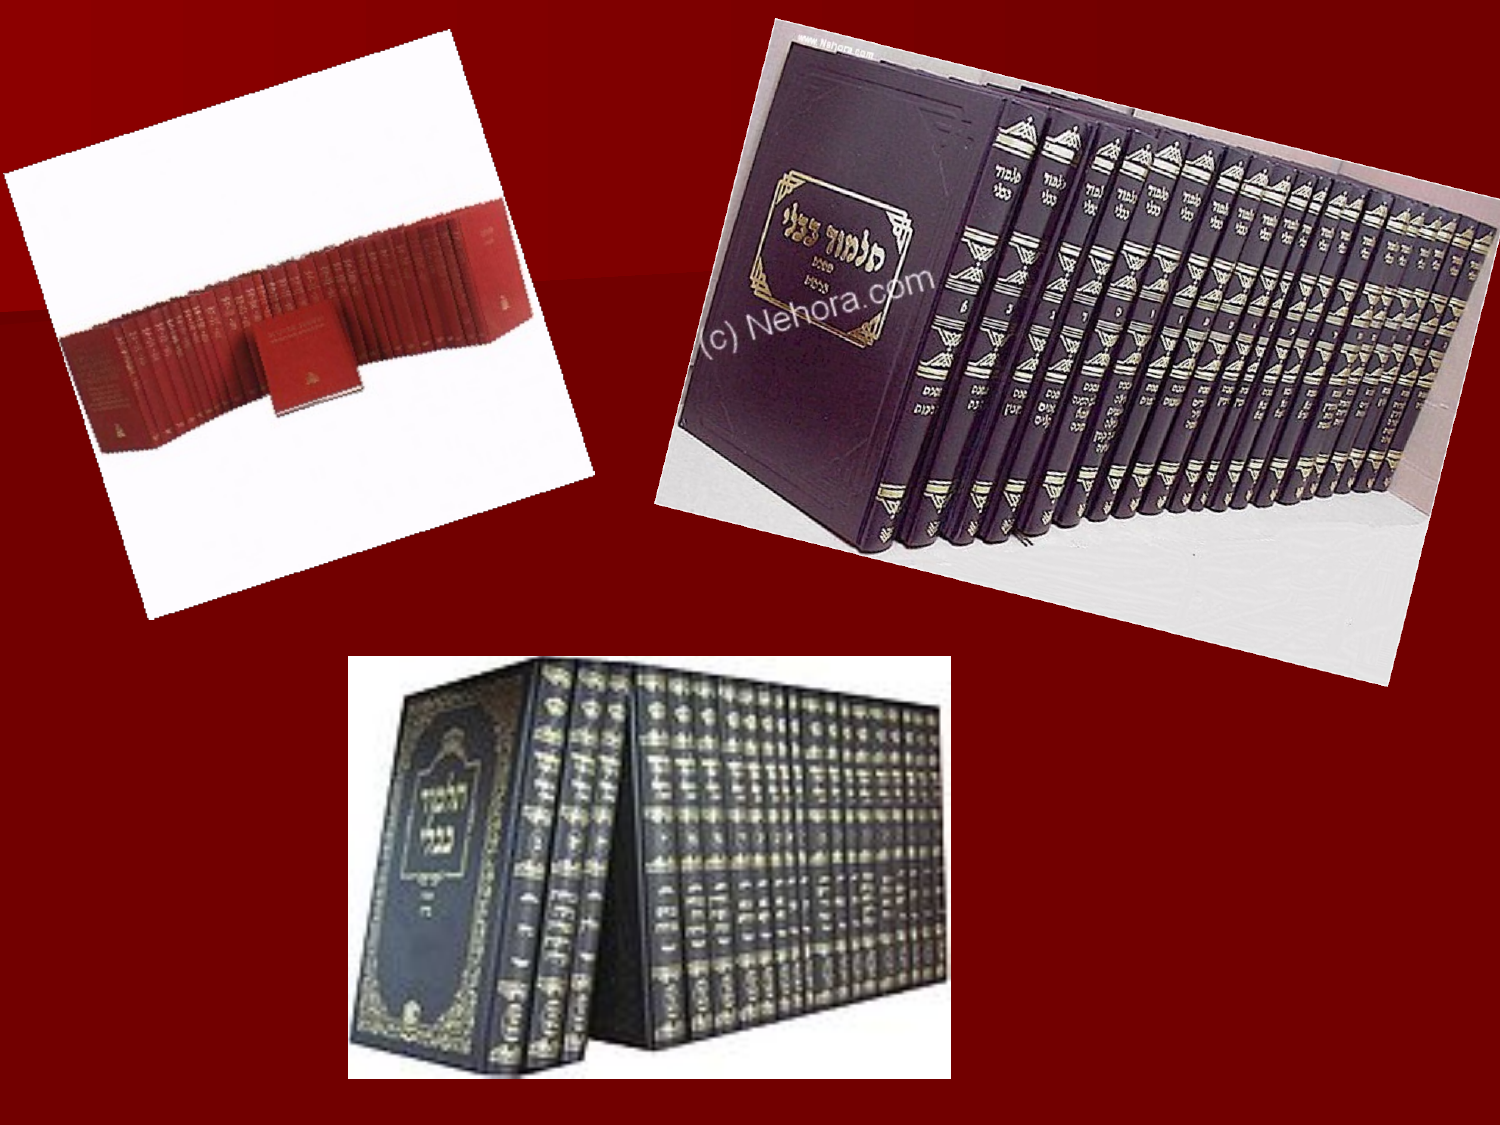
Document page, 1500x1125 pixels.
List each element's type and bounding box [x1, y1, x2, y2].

picture [653, 17, 1500, 687]
picture [3, 29, 595, 620]
picture [348, 656, 951, 1079]
